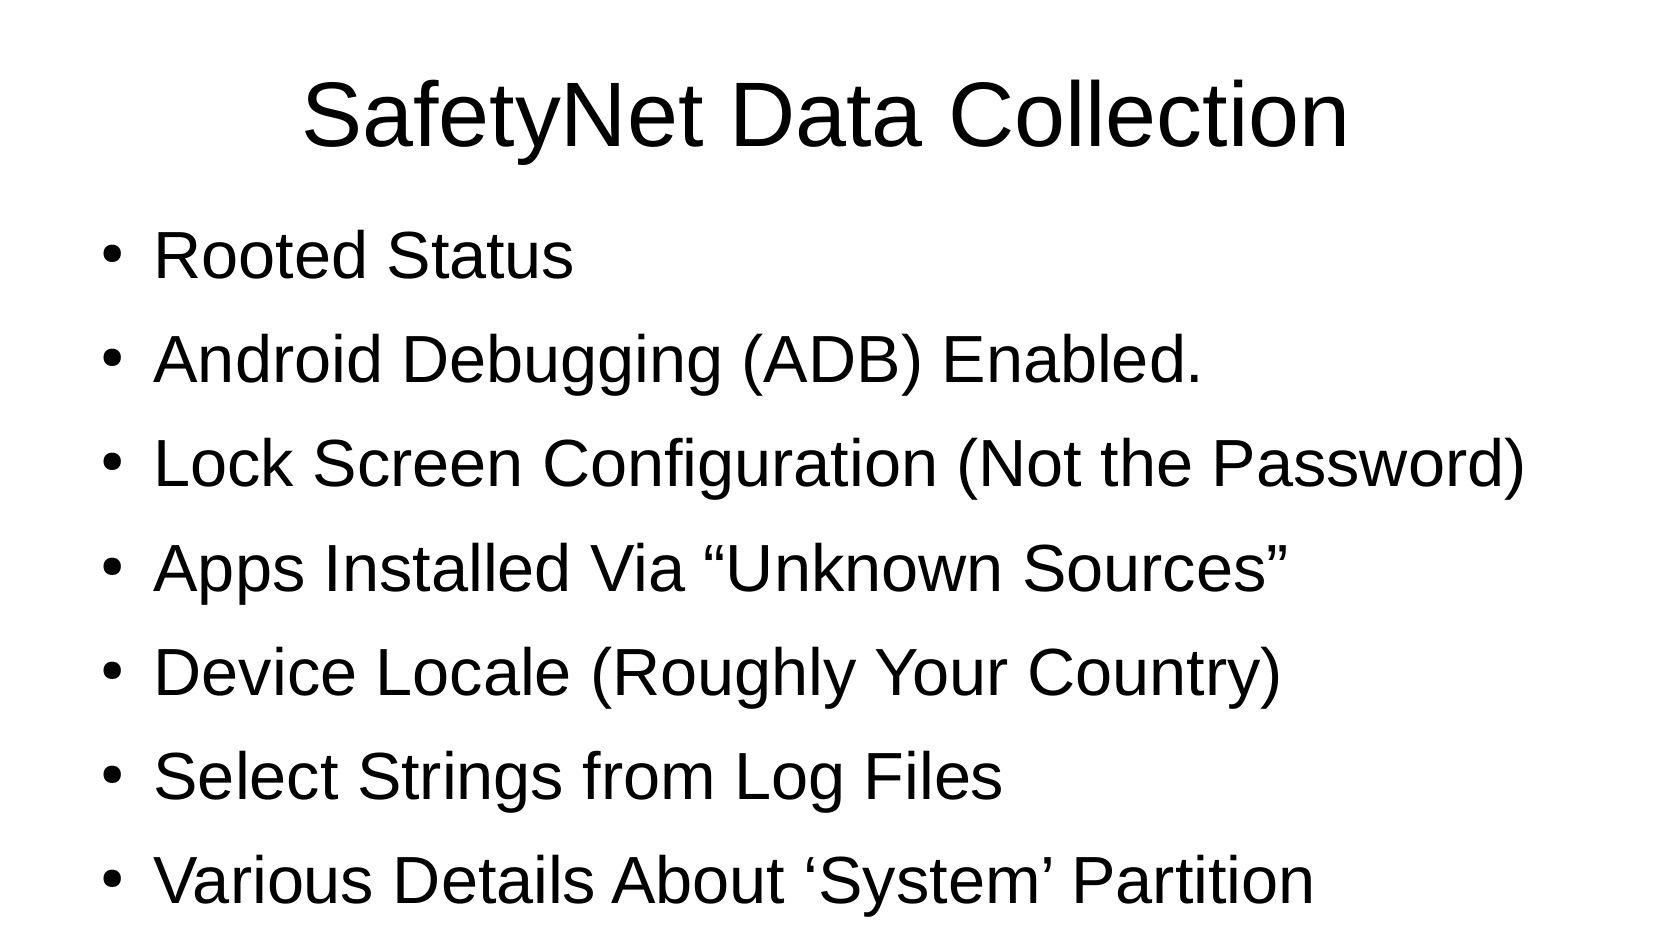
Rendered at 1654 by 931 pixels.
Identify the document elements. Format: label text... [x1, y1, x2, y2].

list Rooted Status Android Debugging (ADB) Enabled. Lock Screen Configuration (Not the Password) Apps Installed Via “Unknown Sources” Device Locale (Roughly Your Country) Select Strings from Log Files Various Details About ‘System’ Partition [82, 217, 1571, 931]
title SafetyNet Data Collection [82, 37, 1571, 193]
